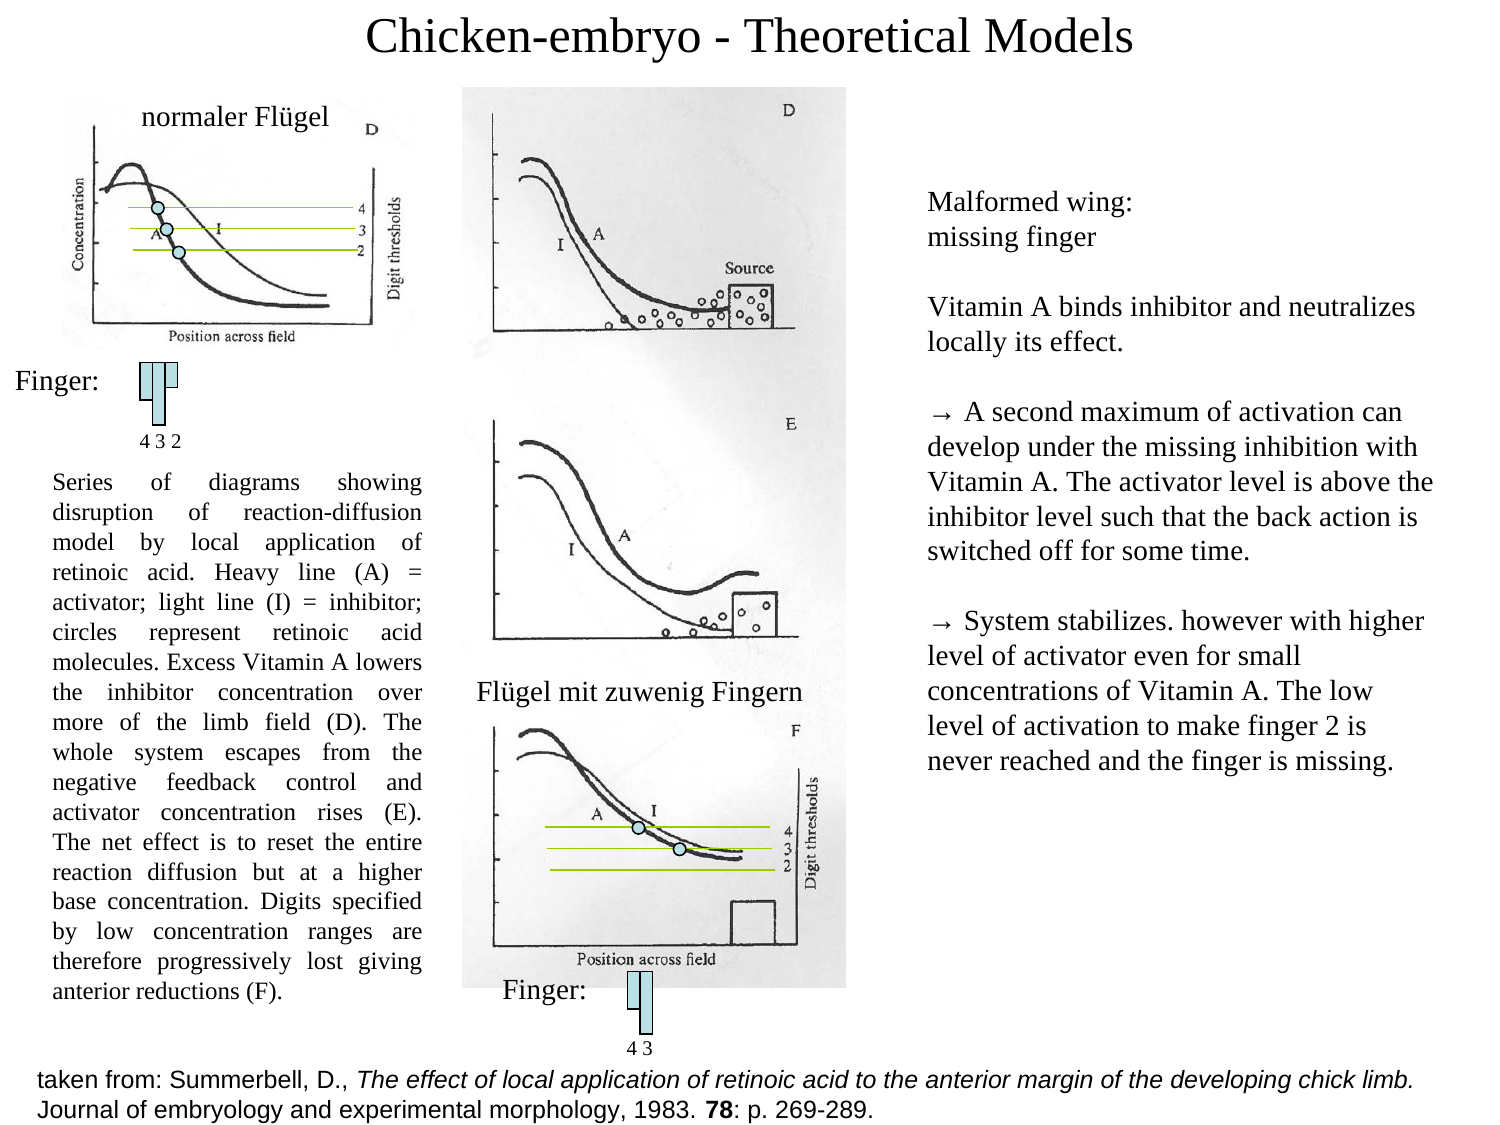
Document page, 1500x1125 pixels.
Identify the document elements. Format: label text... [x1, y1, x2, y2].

picture [462, 87, 846, 988]
text_box Flügel mit zuwenig Fingern [461, 665, 819, 716]
text_box [632, 821, 645, 835]
text_box 4 3 [611, 1026, 668, 1068]
text_box Malformed wing: missing finger Vitamin A binds inhibitor and neutralizes locally its effect. → A second maximum of activation can develop under the missing inhibition with Vitamin A. The activator level is above the inhibitor level such that the back action is switched off for some time. → System stabilizes. however with higher level of activator even for small concentrations of Vitamin A. The low level of activation to make finger 2 is never reached and the finger is missing. [912, 174, 1450, 785]
text_box [172, 246, 186, 259]
title Chicken-embryo - Theoretical Models [112, 0, 1388, 71]
text_box [627, 971, 653, 1026]
text_box taken from: Summerbell, D., The effect of local application of retinoic acid to the anterior margin of the developing chick limb. Journal of embryology and experimental morphology, 1983. 78: p. 269-289. [22, 1055, 1500, 1125]
text_box [160, 223, 173, 236]
text_box [140, 362, 178, 419]
text_box Finger: [0, 353, 115, 404]
picture [62, 99, 415, 349]
text_box normaler Flügel [126, 89, 345, 141]
text_box [151, 201, 165, 215]
text_box 4 3 2 [124, 419, 197, 461]
text_box [673, 842, 686, 856]
text_box Series of diagrams showing disruption of reaction-diffusion model by local application of retinoic acid. Heavy line (A) = activator; light line (I) = inhibitor; circles represent retinoic acid molecules. Excess Vitamin A lowers the inhibitor concentration over more of the limb field (D). The whole system escapes from the negative feedback control and activator concentration rises (E). The net effect is to reset the entire reaction diffusion but at a higher base concentration. Digits specified by low concentration ranges are therefore progressively lost giving anterior reductions (F). [37, 458, 438, 1013]
text_box Finger: [487, 962, 603, 1013]
